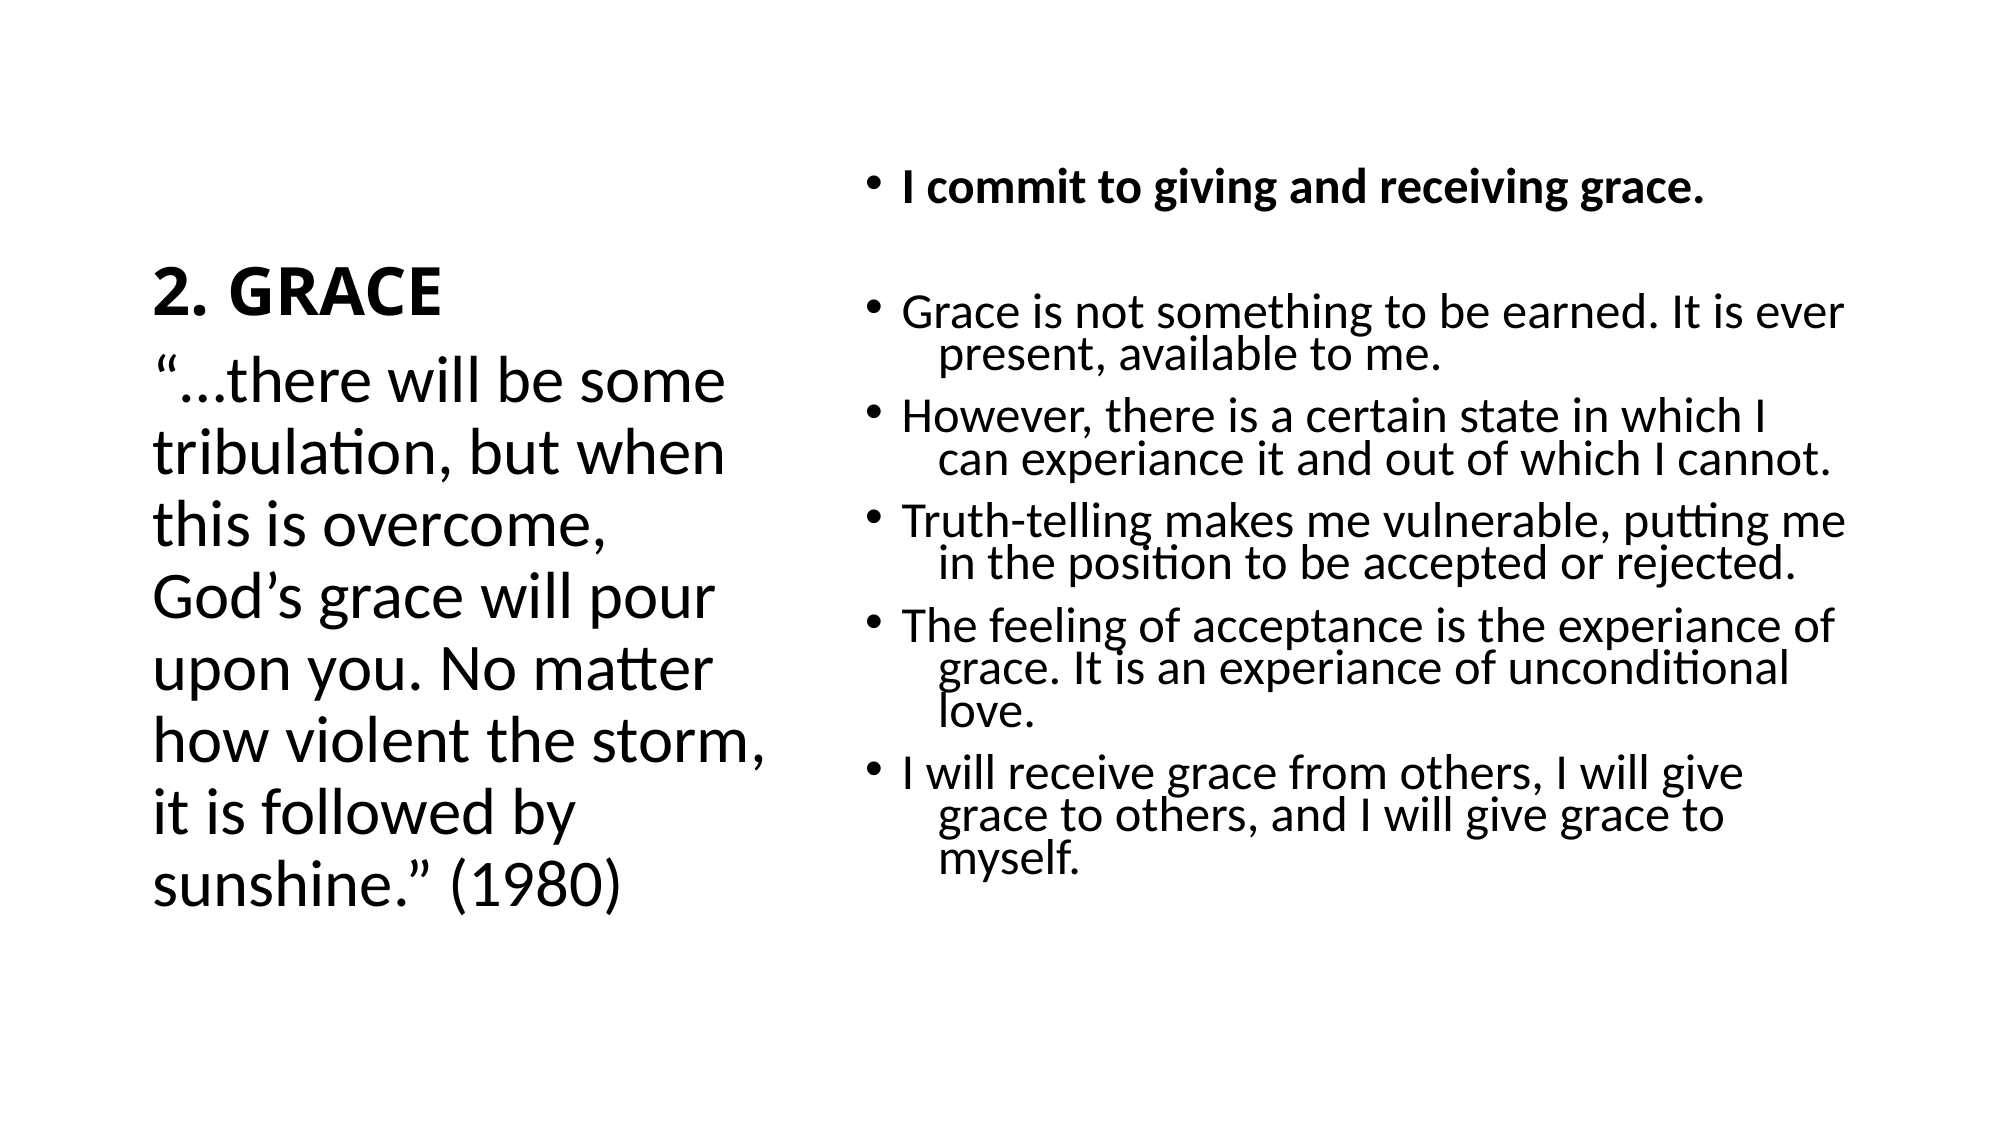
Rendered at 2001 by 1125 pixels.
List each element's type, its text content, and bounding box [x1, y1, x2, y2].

title 2. GRACE [137, 75, 783, 337]
list I commit to giving and receiving grace. Grace is not something to be earned. It is ever present, available to me. However, there is a certain state in which I can experiance it and out of which I cannot. Truth-telling makes me vulnerable, putting me in the position to be accepted or rejected. The feeling of acceptance is the experiance of grace. It is an experiance of unconditional love. I will receive grace from others, I will give grace to others, and I will give grace to myself. [850, 161, 1863, 962]
list “…there will be some tribulation, but when this is overcome, God’s grace will pour upon you. No matter how violent the storm, it is followed by sunshine.” (1980) [137, 337, 783, 963]
